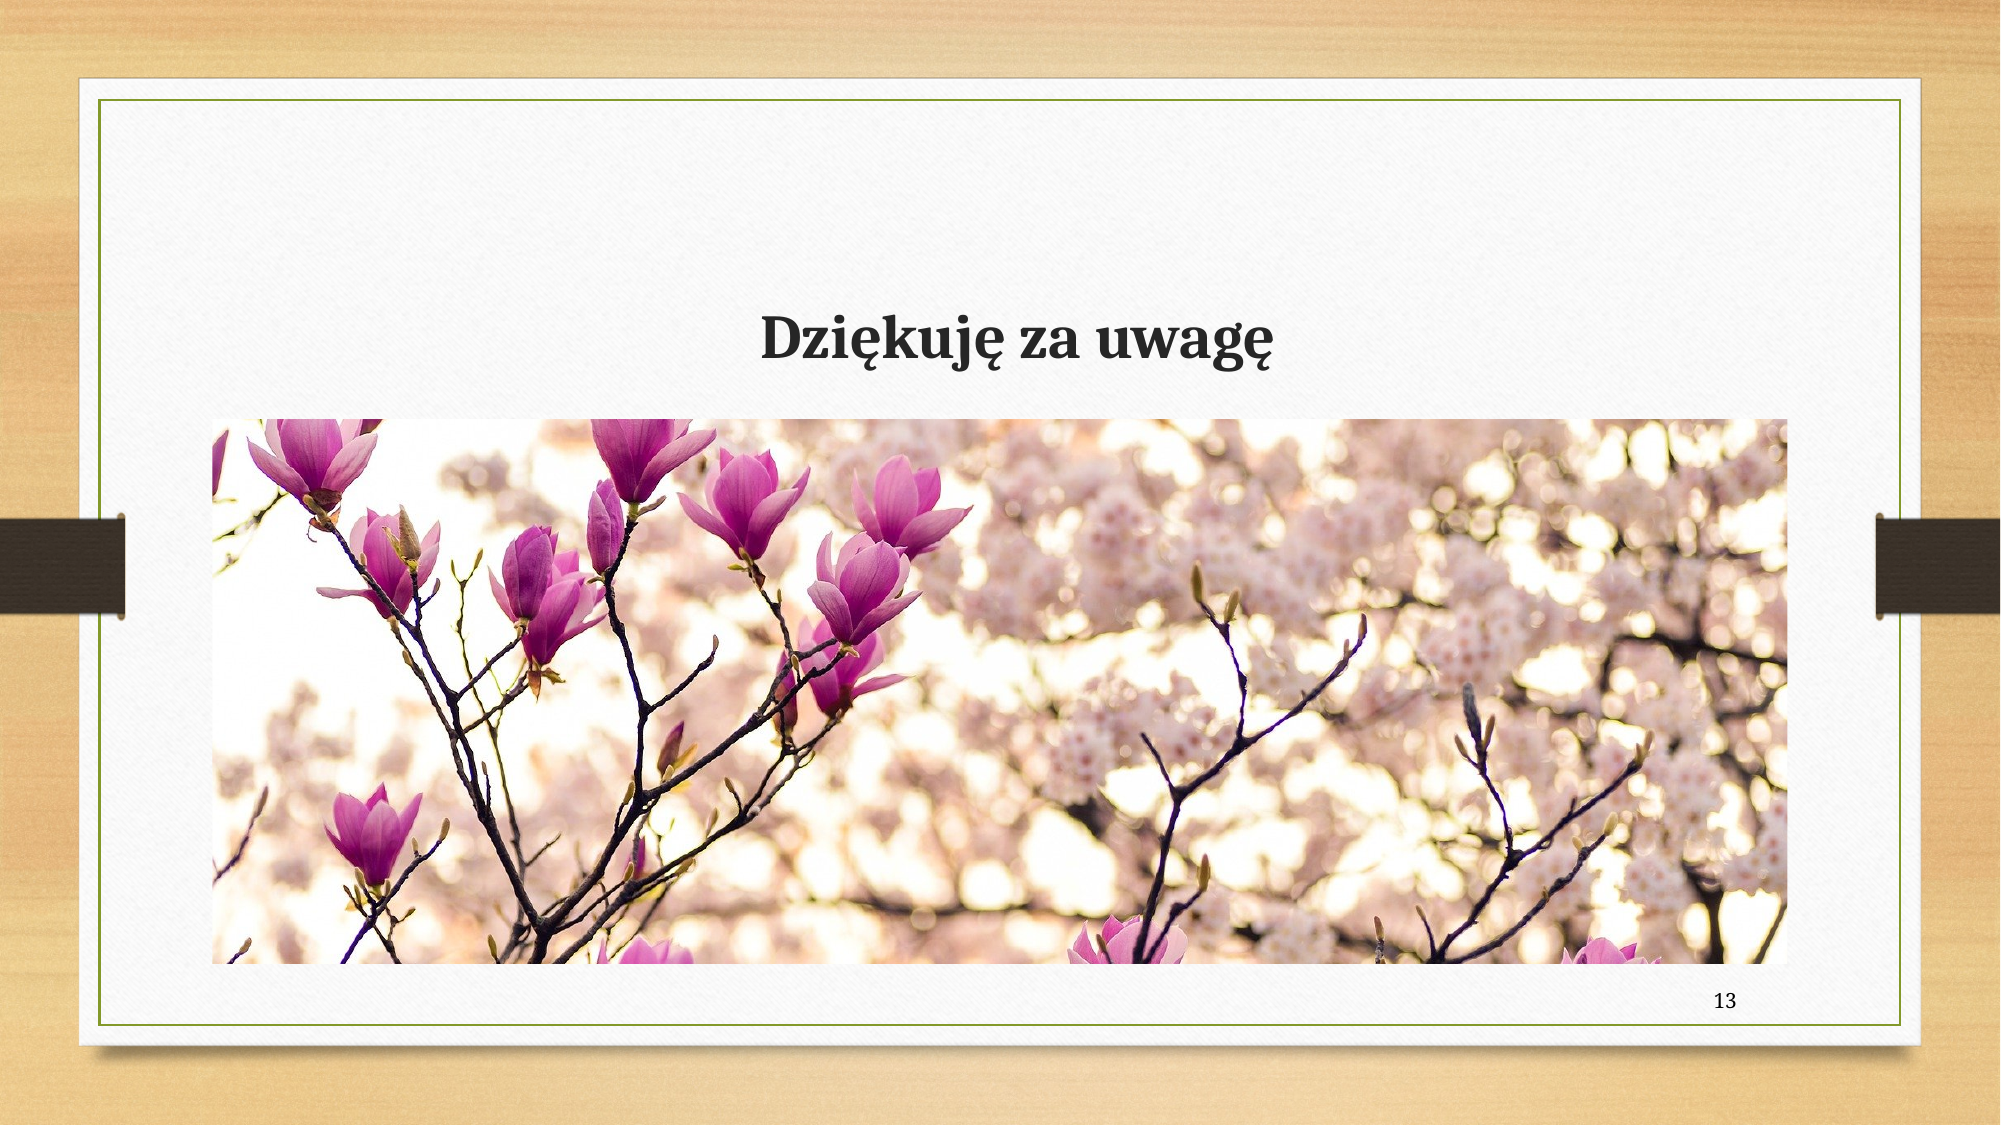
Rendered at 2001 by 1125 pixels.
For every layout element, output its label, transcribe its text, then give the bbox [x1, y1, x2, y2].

text_box [1698, 979, 1788, 1026]
picture [212, 419, 1788, 964]
list Dziękuję za uwagę [236, 215, 1813, 394]
